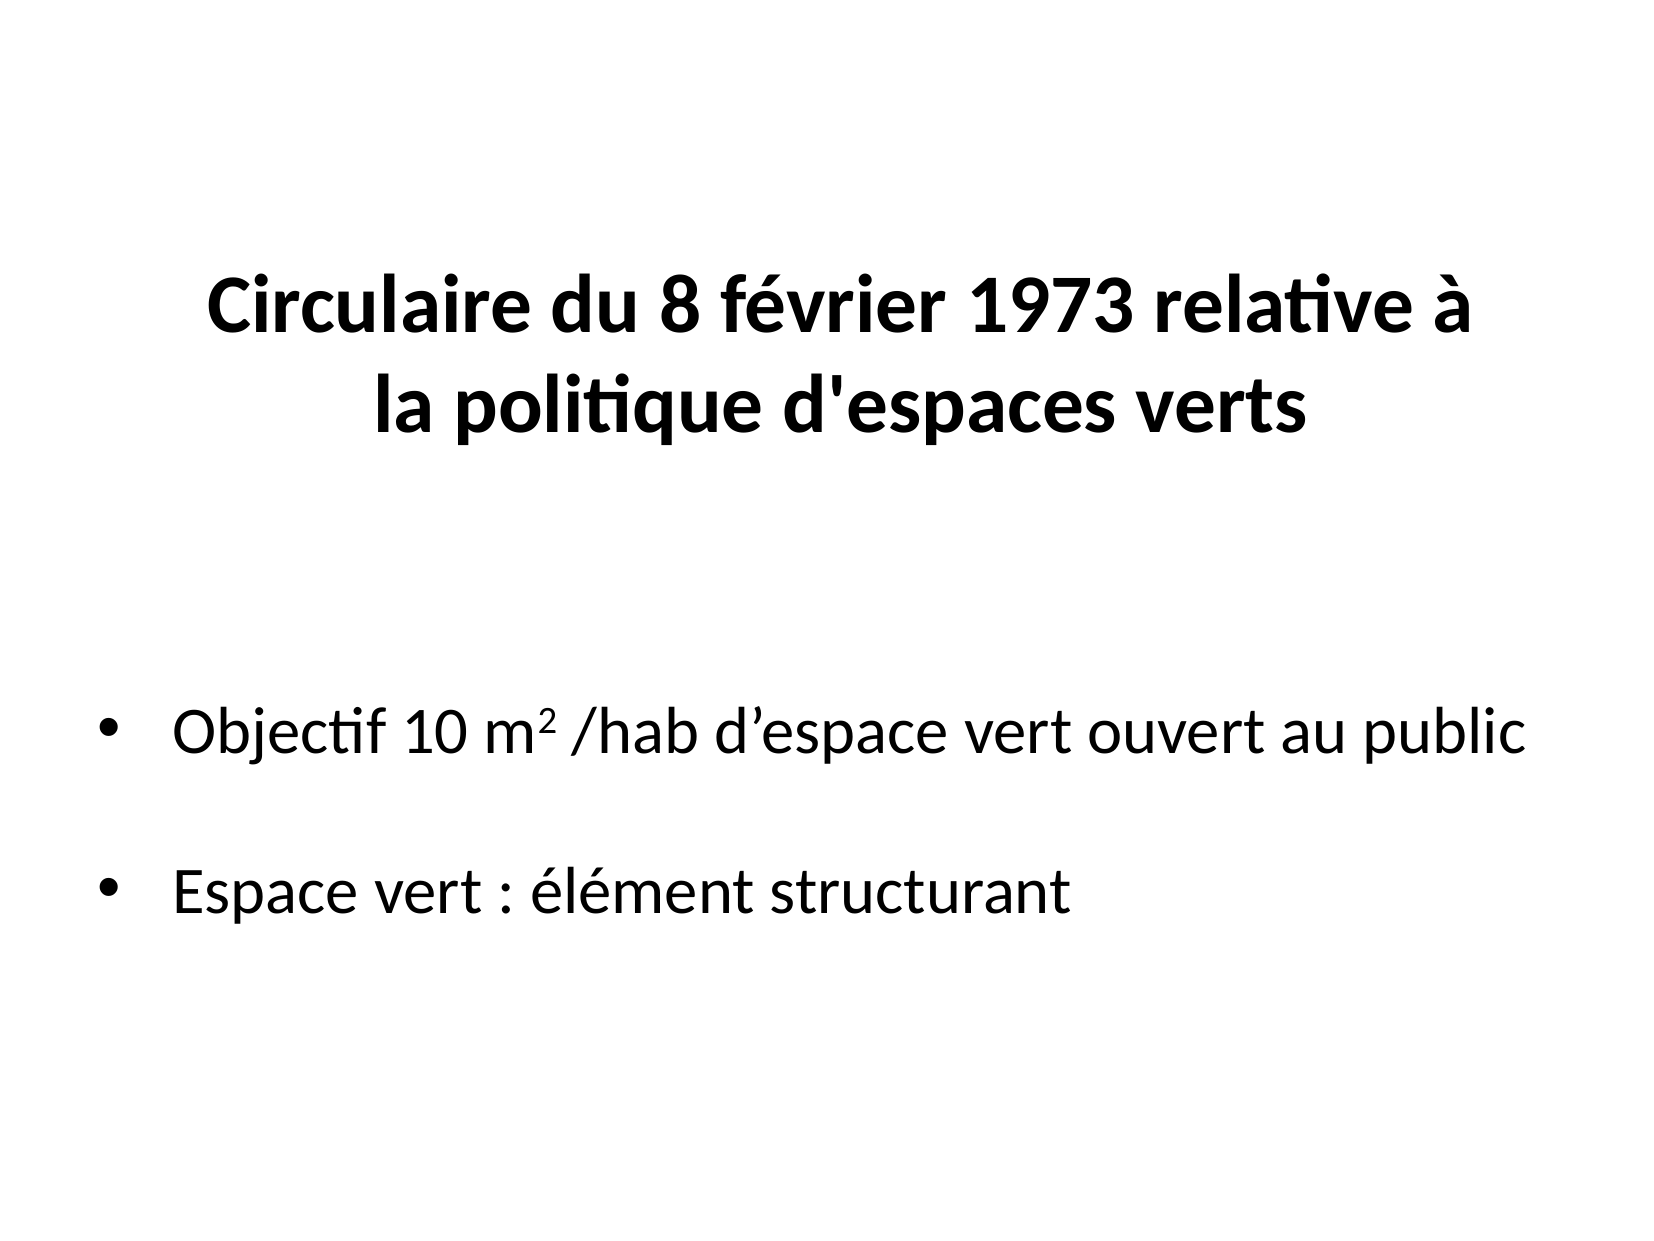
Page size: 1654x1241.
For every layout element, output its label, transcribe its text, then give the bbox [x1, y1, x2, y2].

text_box Objectif 10 m2 /hab d’espace vert ouvert au public Espace vert : élément structurant [82, 679, 1583, 934]
text_box Circulaire du 8 février 1973 relative à la politique d'espaces verts [153, 242, 1548, 457]
